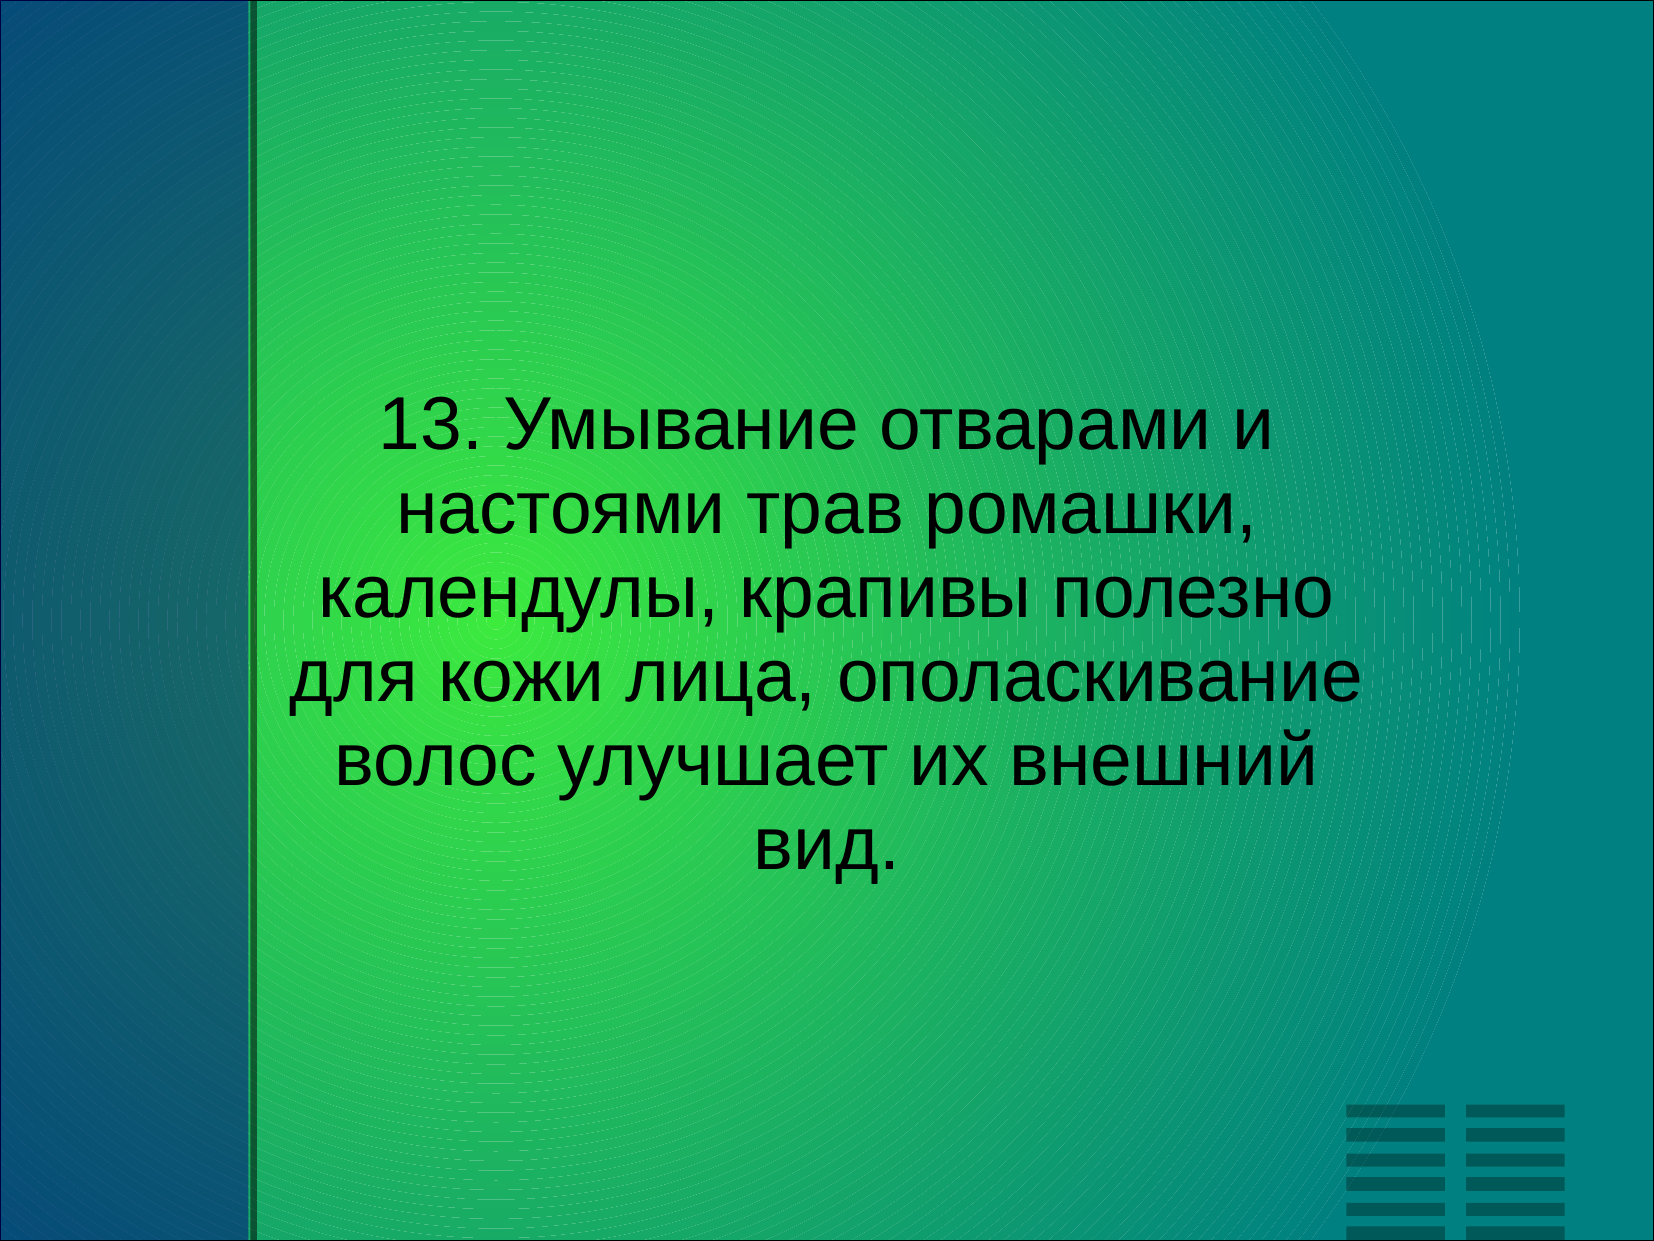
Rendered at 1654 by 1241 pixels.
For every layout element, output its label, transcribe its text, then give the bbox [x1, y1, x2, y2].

text_box 13. Умывание отварами и настоями трав ромашки, календулы, крапивы полезно для кожи лица, ополаскивание волос улучшает их внешний вид. [236, 265, 1418, 989]
